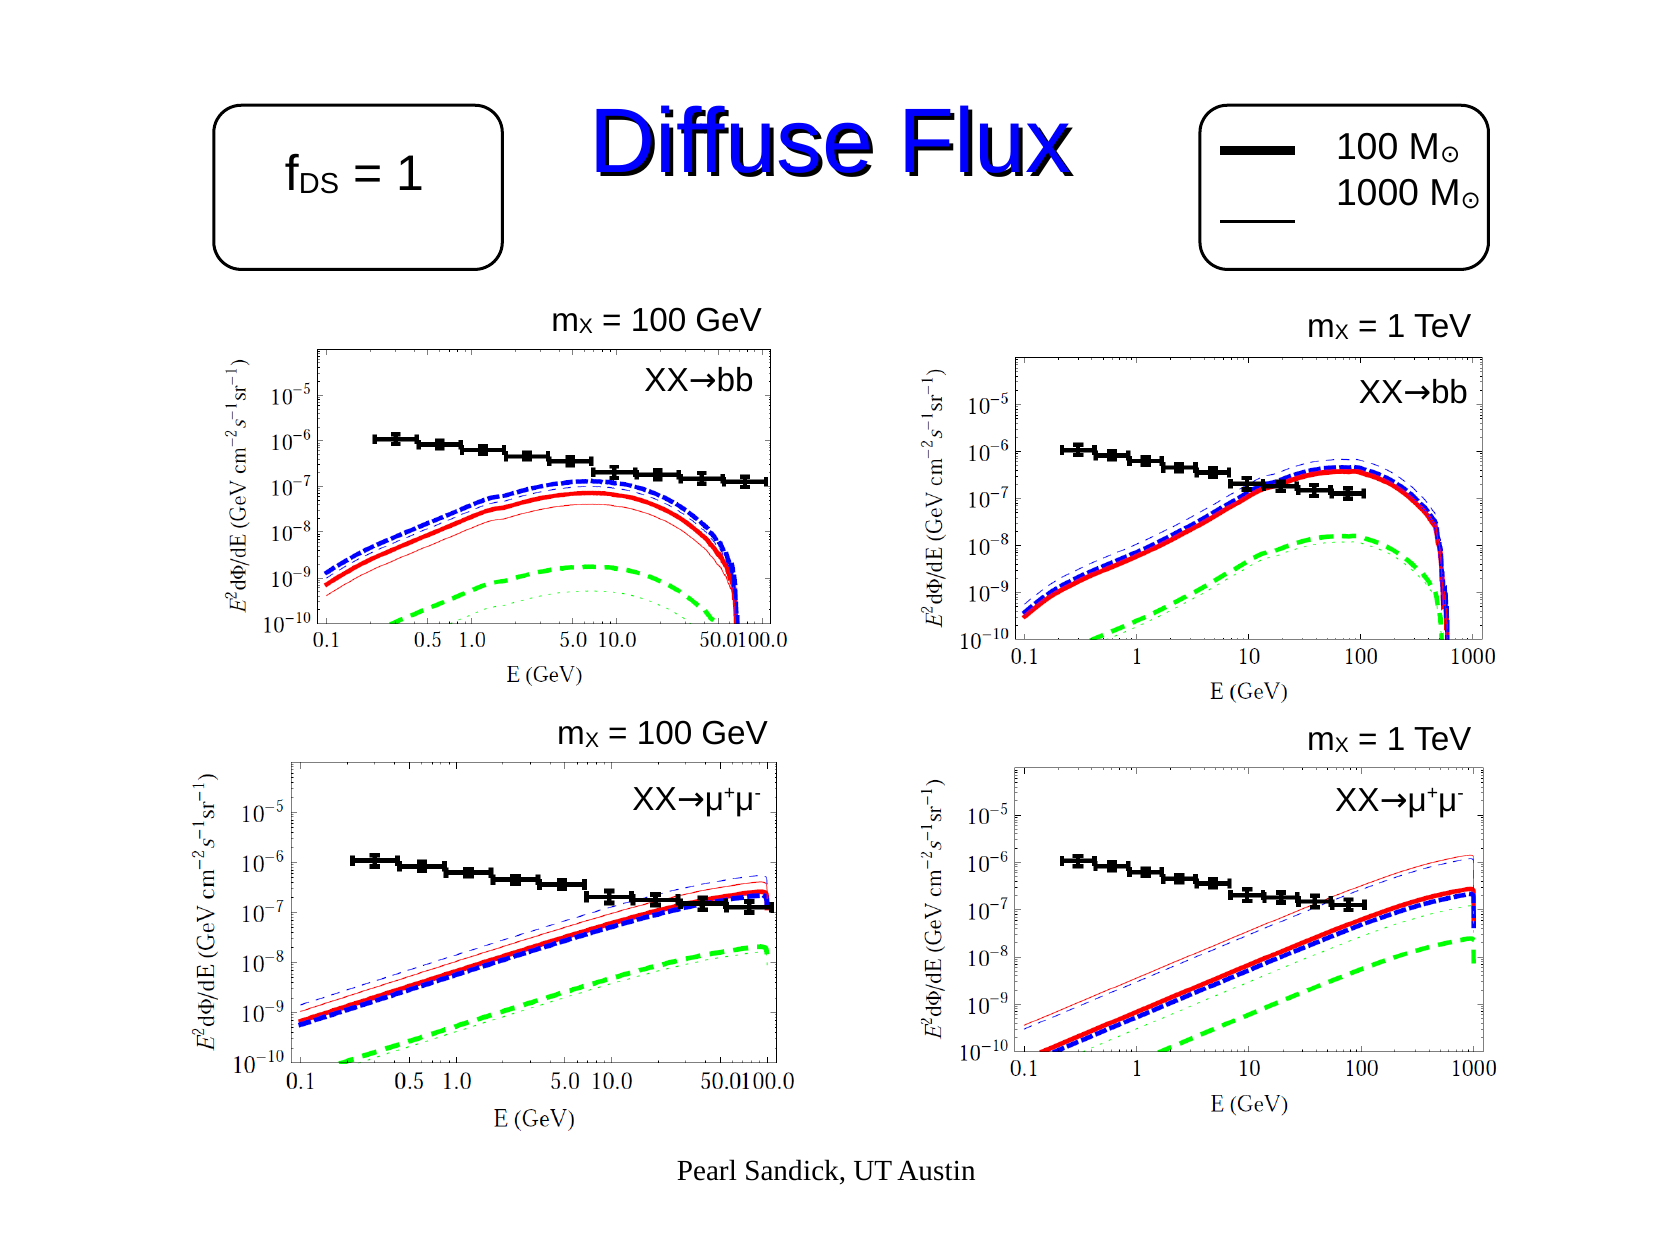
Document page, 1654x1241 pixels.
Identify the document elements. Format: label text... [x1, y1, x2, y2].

text_box mX = 100 GeV [542, 707, 782, 773]
text_box XX→μ+μ- [1320, 772, 1478, 830]
text_box [1199, 105, 1479, 270]
text_box XX→bb [629, 353, 769, 410]
text_box XX→bb [1344, 365, 1484, 422]
text_box fDS = 1 [270, 95, 440, 279]
picture [189, 757, 796, 1134]
title Diffuse Flux [87, 37, 1576, 245]
text_box XX→μ+μ- [617, 773, 775, 830]
text_box mX = 100 GeV [536, 293, 776, 359]
picture [223, 347, 789, 688]
picture [917, 351, 1501, 706]
text_box 100 M⊙ 1000 M⊙ [1321, 72, 1494, 263]
text_box [213, 105, 270, 270]
text_box [440, 105, 503, 270]
picture [920, 761, 1500, 1119]
text_box mX = 1 TeV [1292, 299, 1488, 365]
text_box mX = 1 TeV [1292, 713, 1488, 779]
